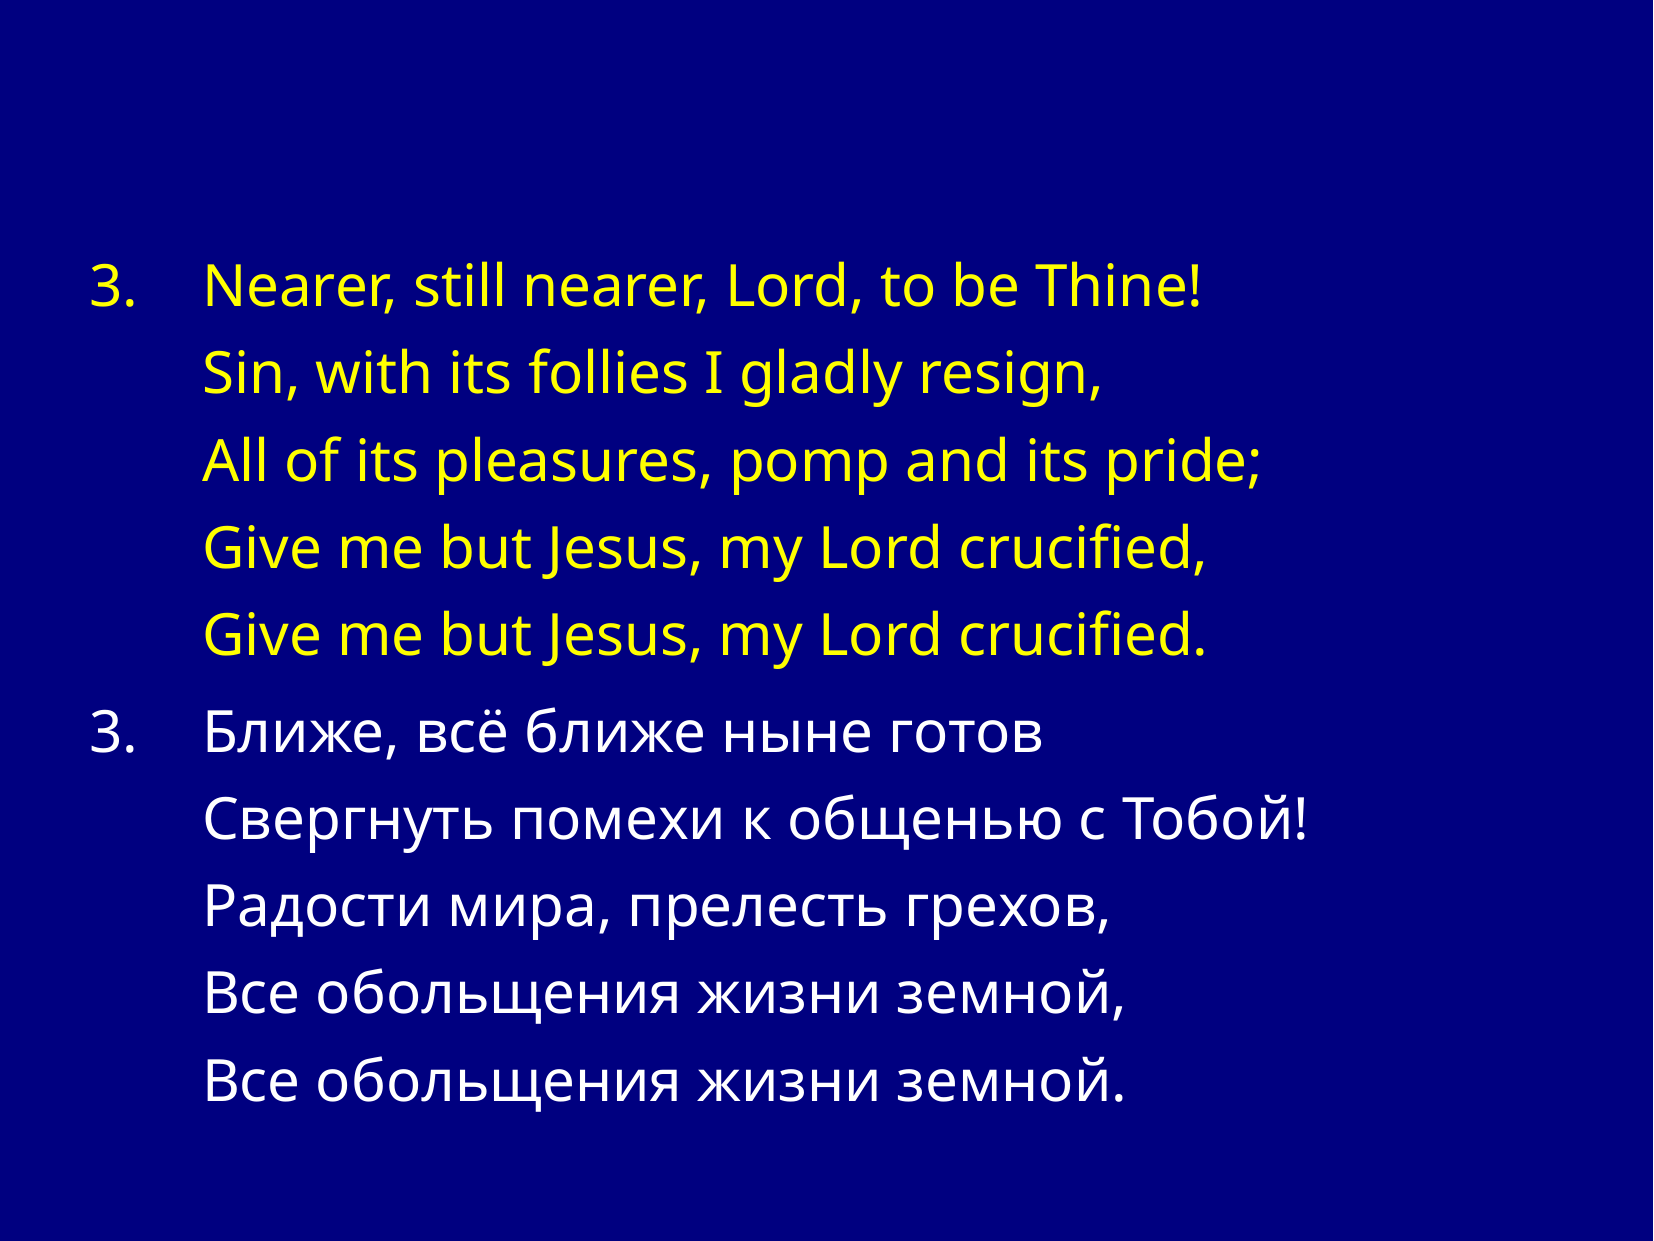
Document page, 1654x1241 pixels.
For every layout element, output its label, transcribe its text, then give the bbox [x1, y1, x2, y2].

text_box 3. Ближе, всё ближе ныне готов Свергнуть помехи к общенью с Тобой! Радости мира, прелесть грехов, Все обольщения жизни земной, Все обольщения жизни земной. [75, 675, 1576, 1163]
text_box 3. Nearer, still nearer, Lord, to be Thine! Sin, with its follies I gladly resign, All of its pleasures, pomp and its pride; Give me but Jesus, my Lord crucified, Give me but Jesus, my Lord crucified. [75, 150, 1576, 638]
